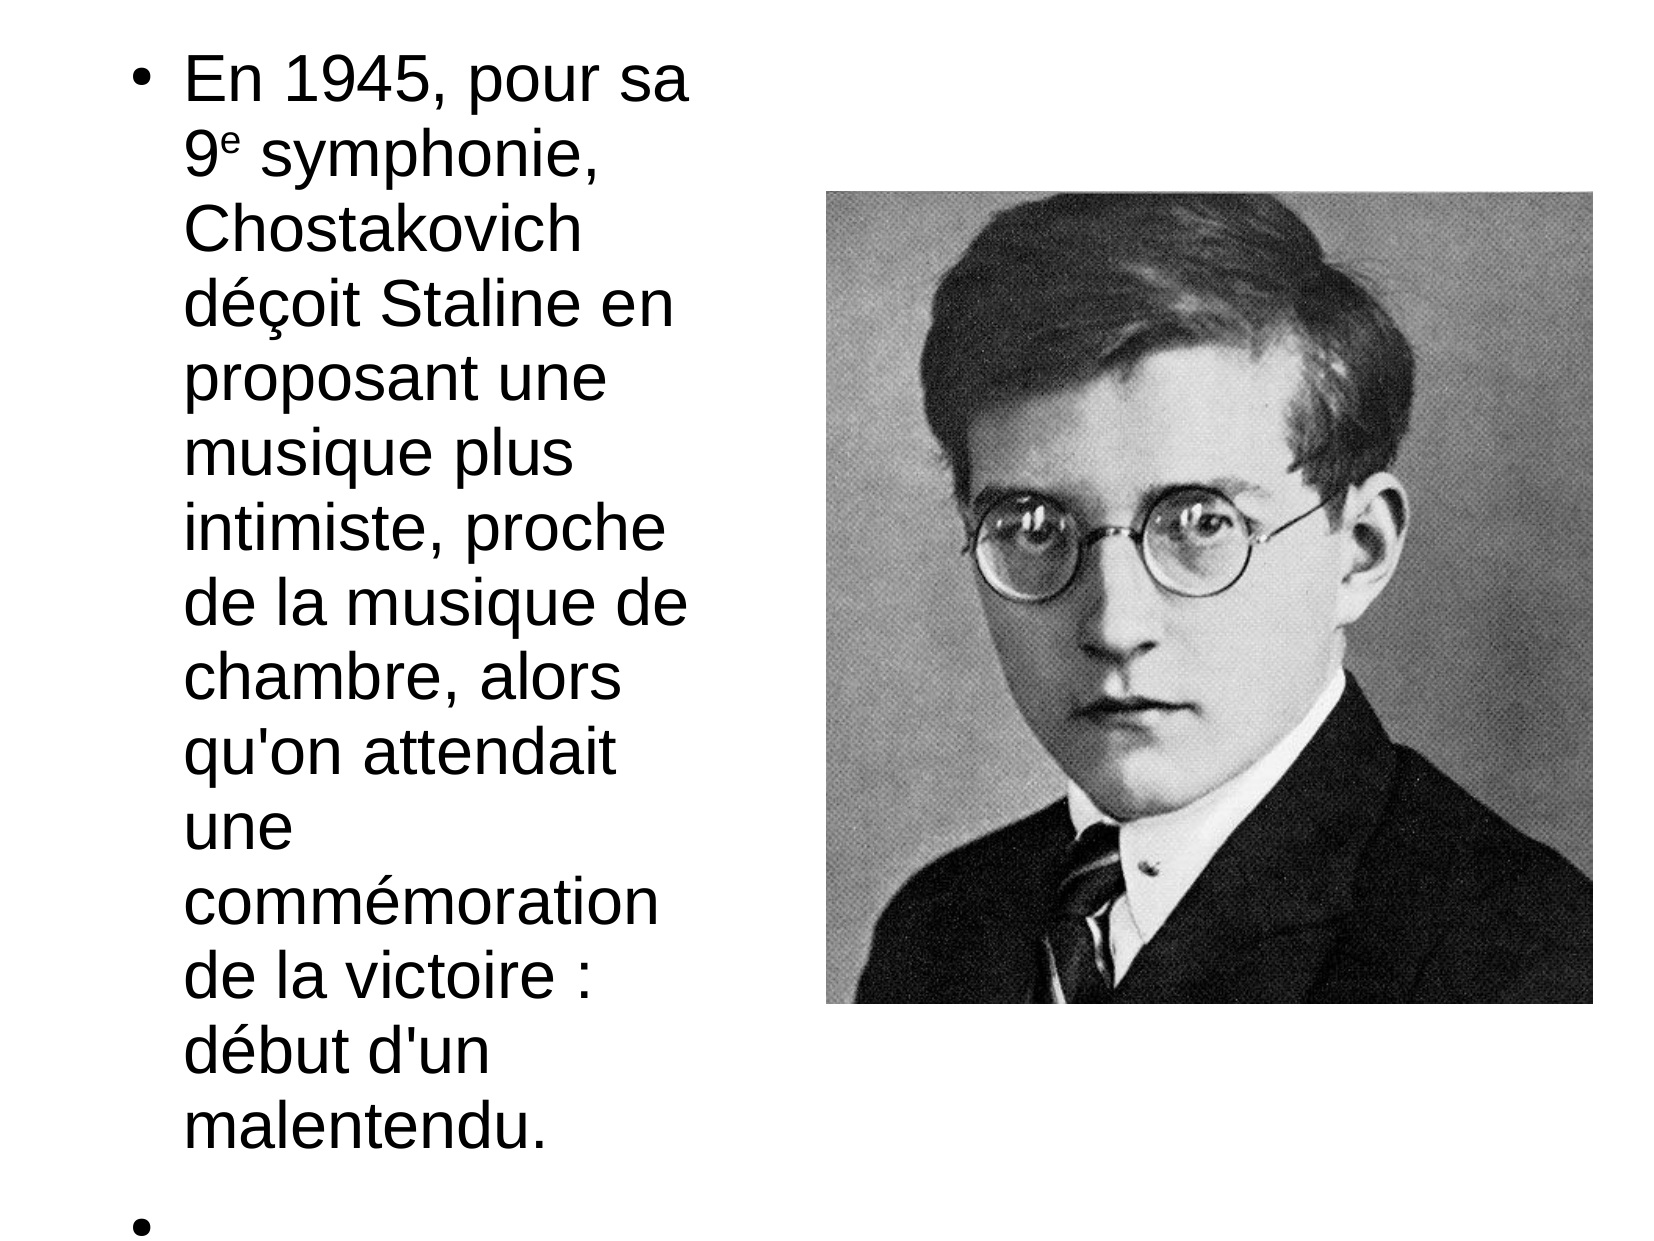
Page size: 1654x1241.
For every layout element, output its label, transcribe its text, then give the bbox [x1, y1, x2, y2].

picture [826, 191, 1593, 1004]
list En 1945, pour sa 9e symphonie, Chostakovich déçoit Staline en proposant une musique plus intimiste, proche de la musique de chambre, alors qu'on attendait une commémoration de la victoire : début d'un malentendu. [112, 41, 739, 1241]
